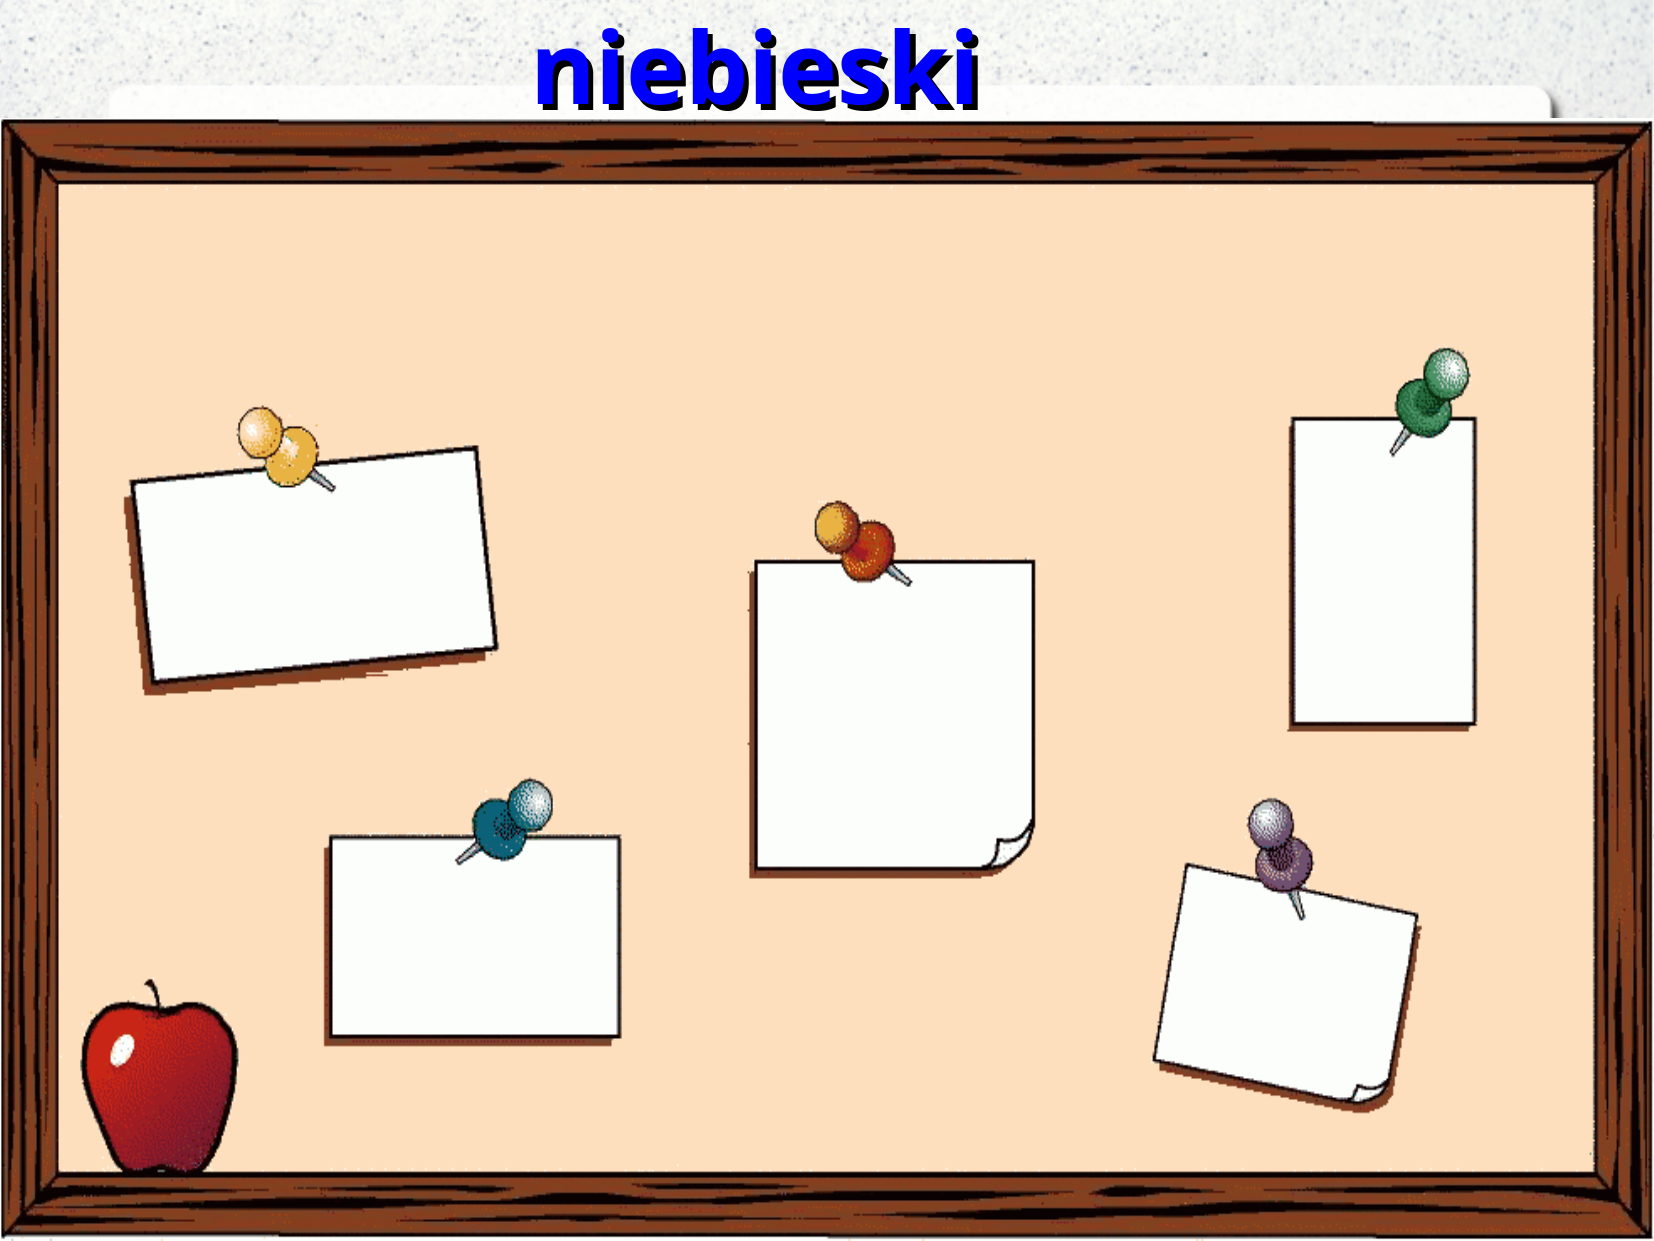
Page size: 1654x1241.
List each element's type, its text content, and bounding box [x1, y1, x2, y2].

text_box niebieski [354, 0, 1182, 146]
picture [0, 0, 1654, 1241]
text_box [1151, 909, 1418, 1093]
